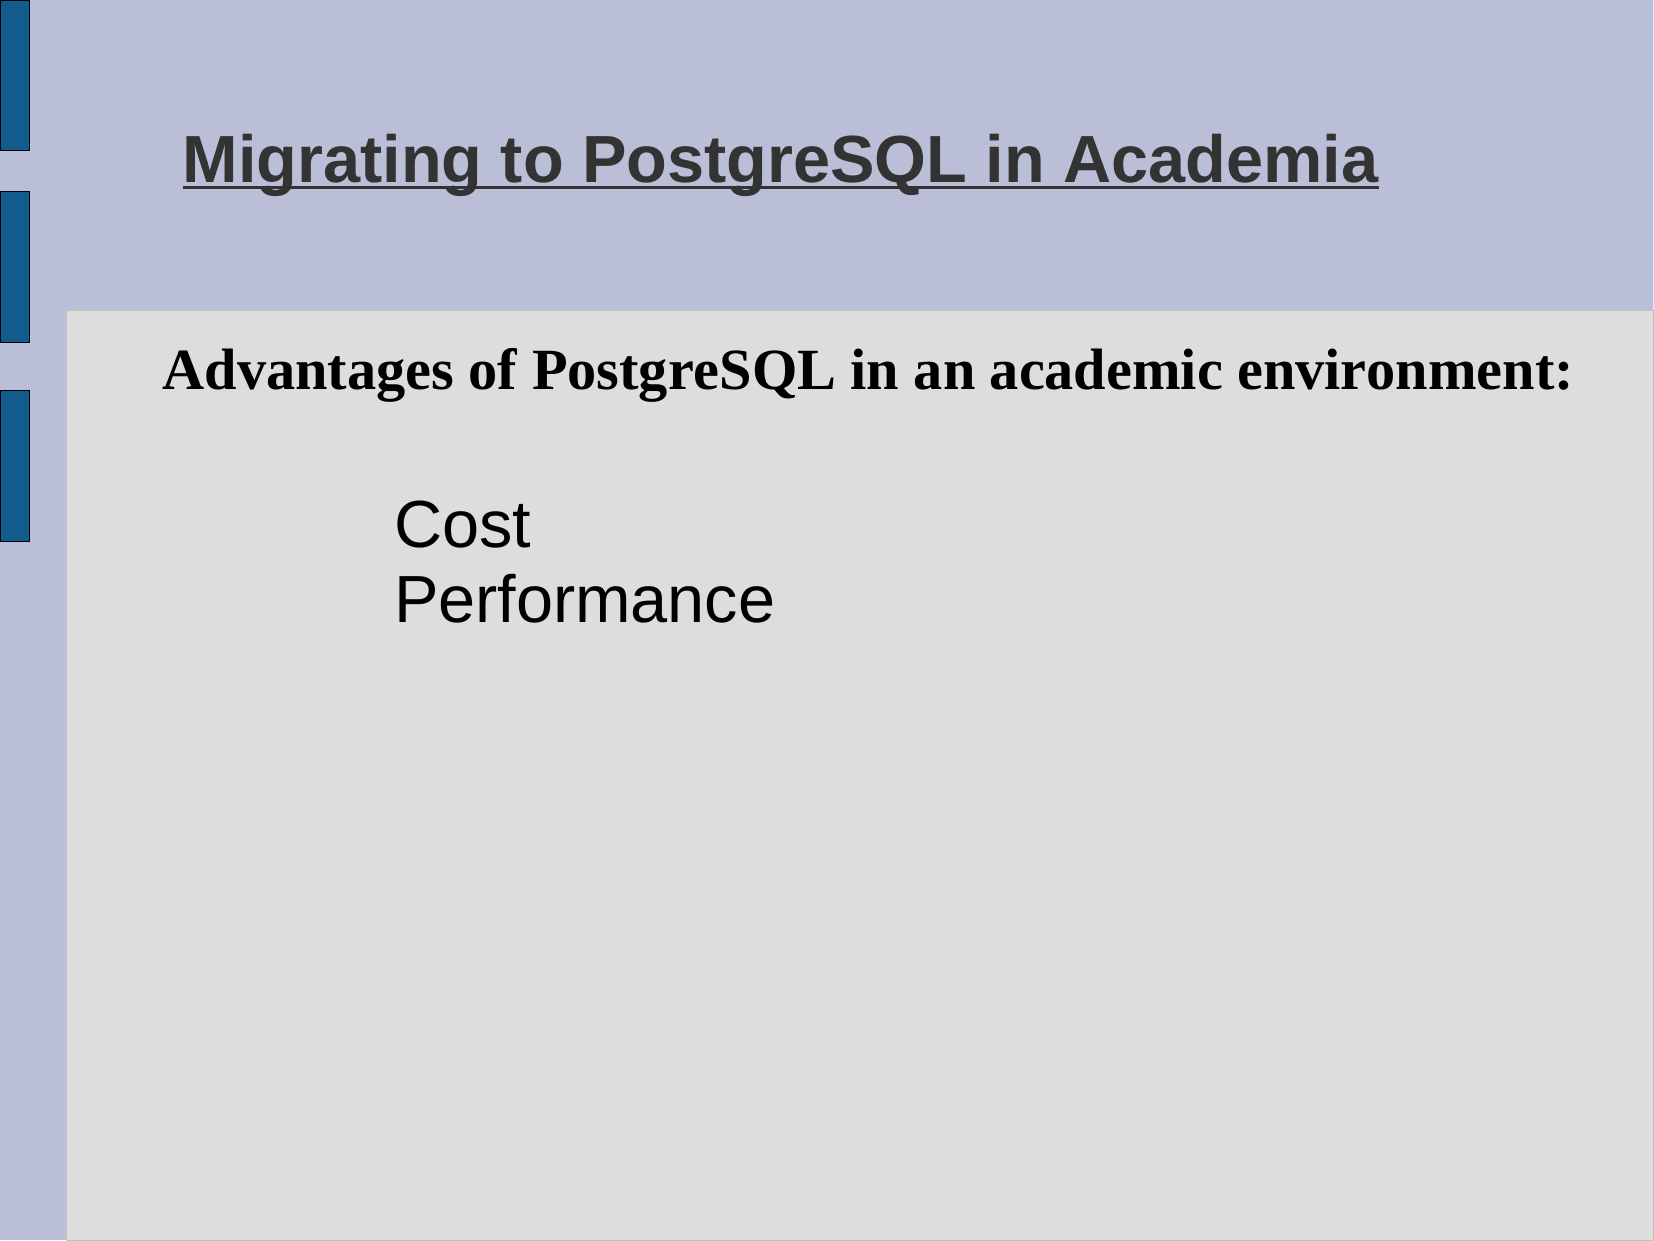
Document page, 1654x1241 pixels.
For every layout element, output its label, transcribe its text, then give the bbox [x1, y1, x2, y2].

title Migrating to PostgreSQL in Academia [75, 55, 1488, 263]
list Cost Performance [376, 487, 1649, 638]
text_box Advantages of PostgreSQL in an academic environment: [162, 337, 1576, 404]
